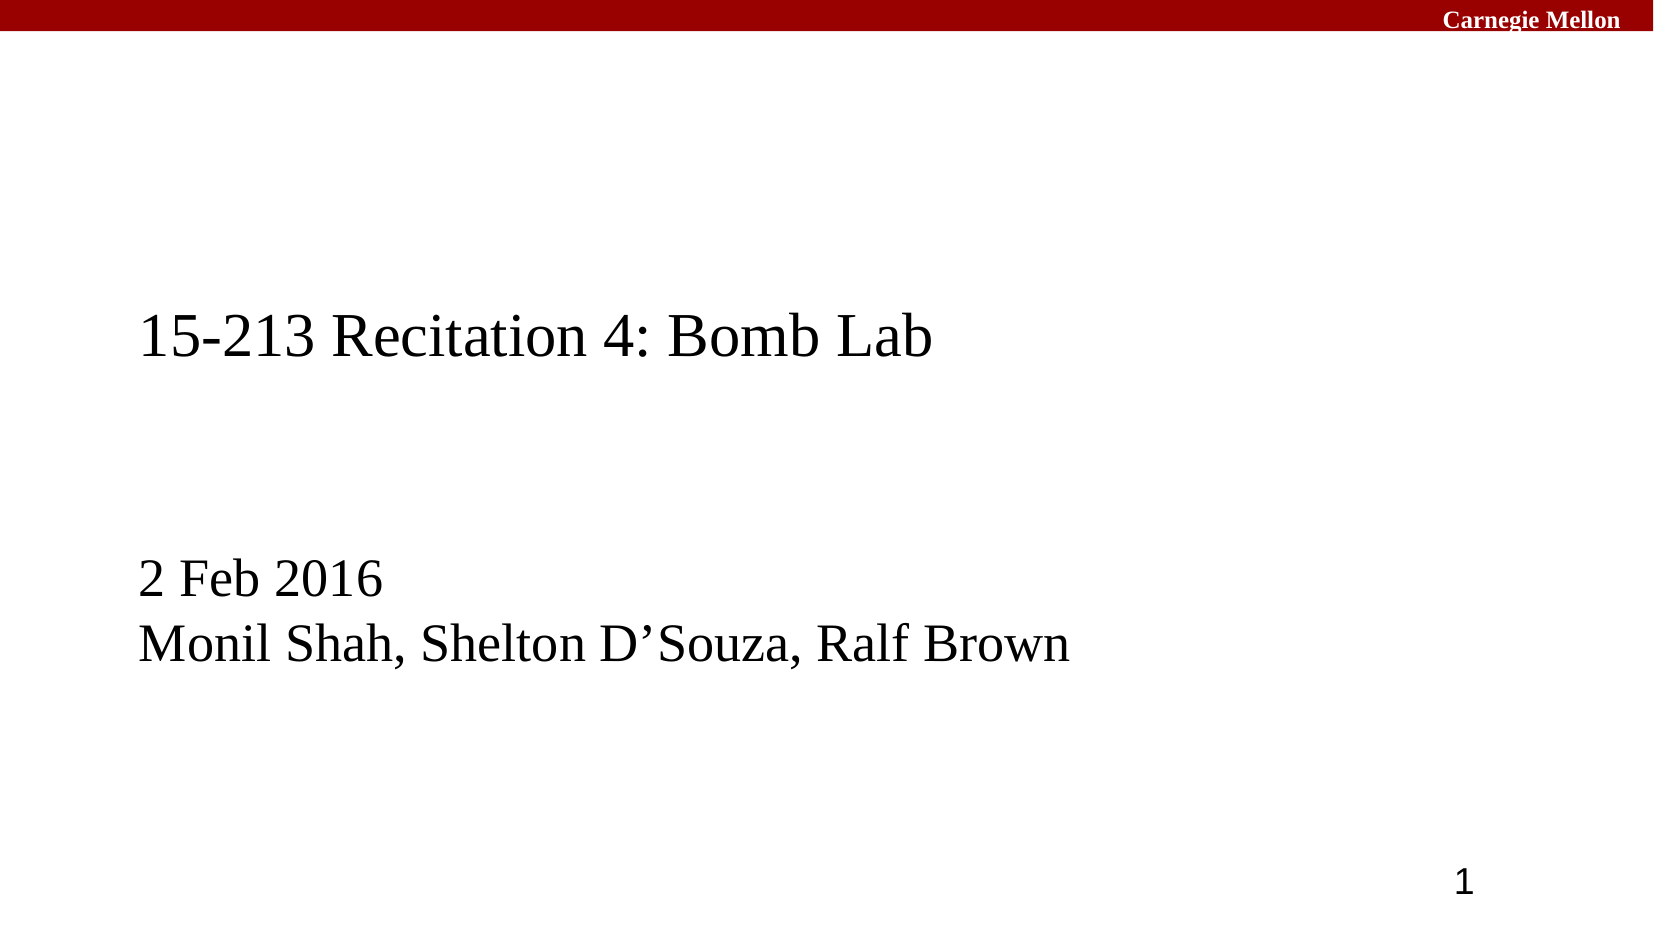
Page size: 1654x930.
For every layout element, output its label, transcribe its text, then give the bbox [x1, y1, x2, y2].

title 15-213 Recitation 4: Bomb Lab [123, 236, 1529, 426]
subtitle 2 Feb 2016 Monil Shah, Shelton D’Souza, Ralf Brown [123, 526, 1512, 930]
